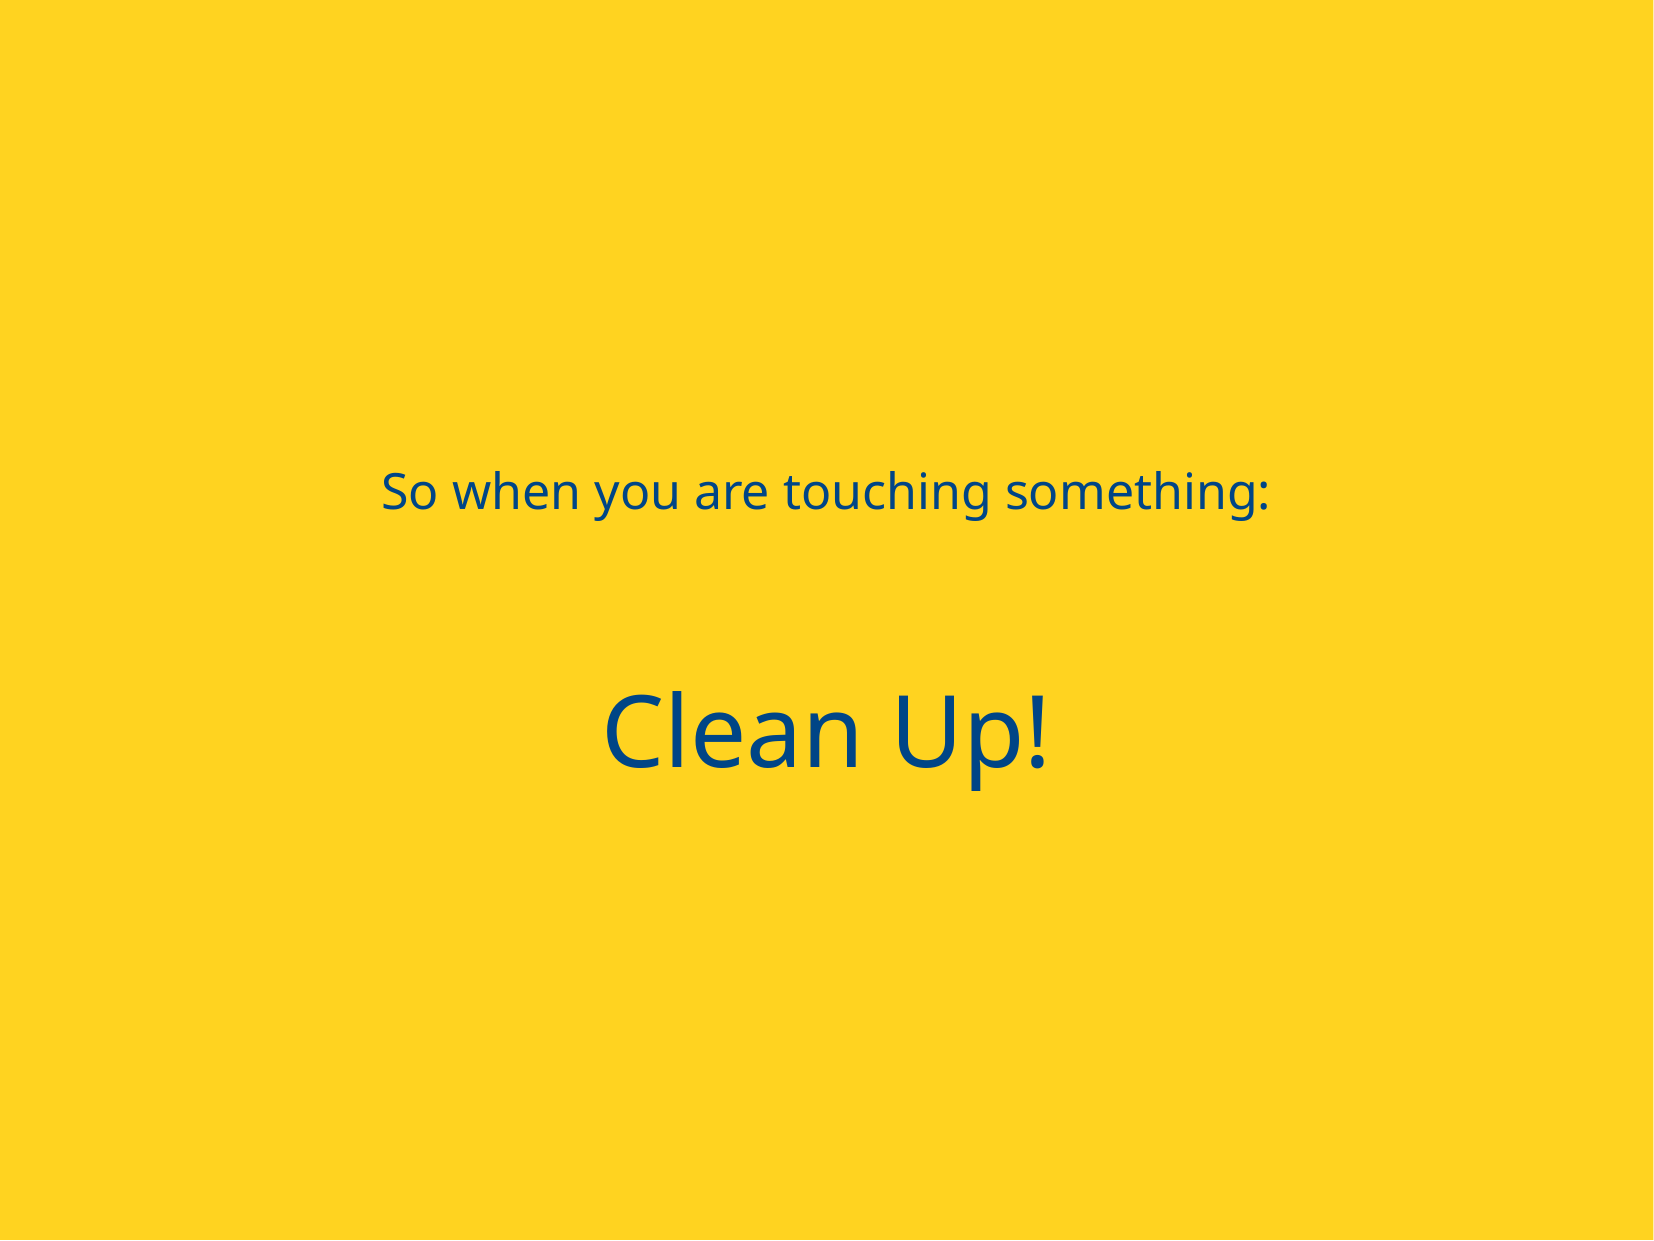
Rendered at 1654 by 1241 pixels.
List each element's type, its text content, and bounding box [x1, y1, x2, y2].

subtitle So when you are touching something: Clean Up! [23, 35, 1630, 1217]
